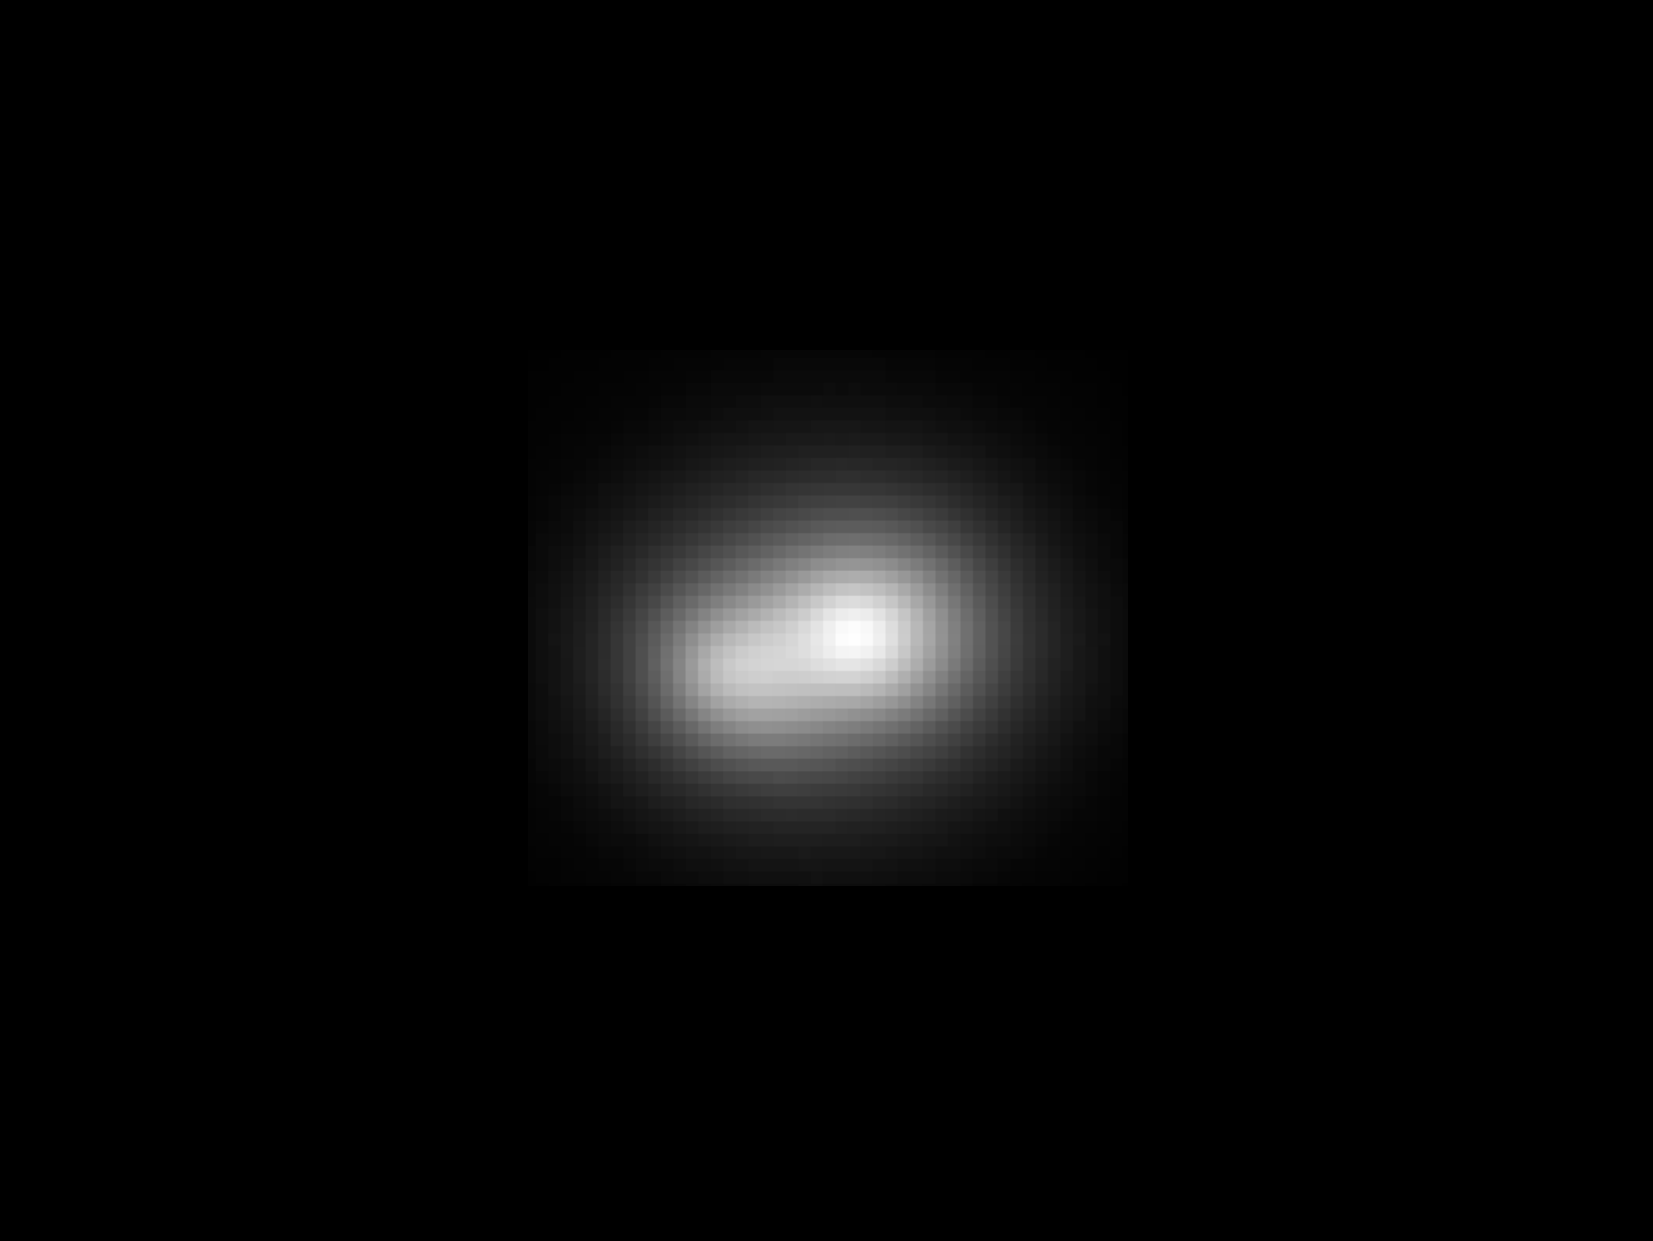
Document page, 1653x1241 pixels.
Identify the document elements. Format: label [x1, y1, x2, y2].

picture [528, 350, 1128, 886]
